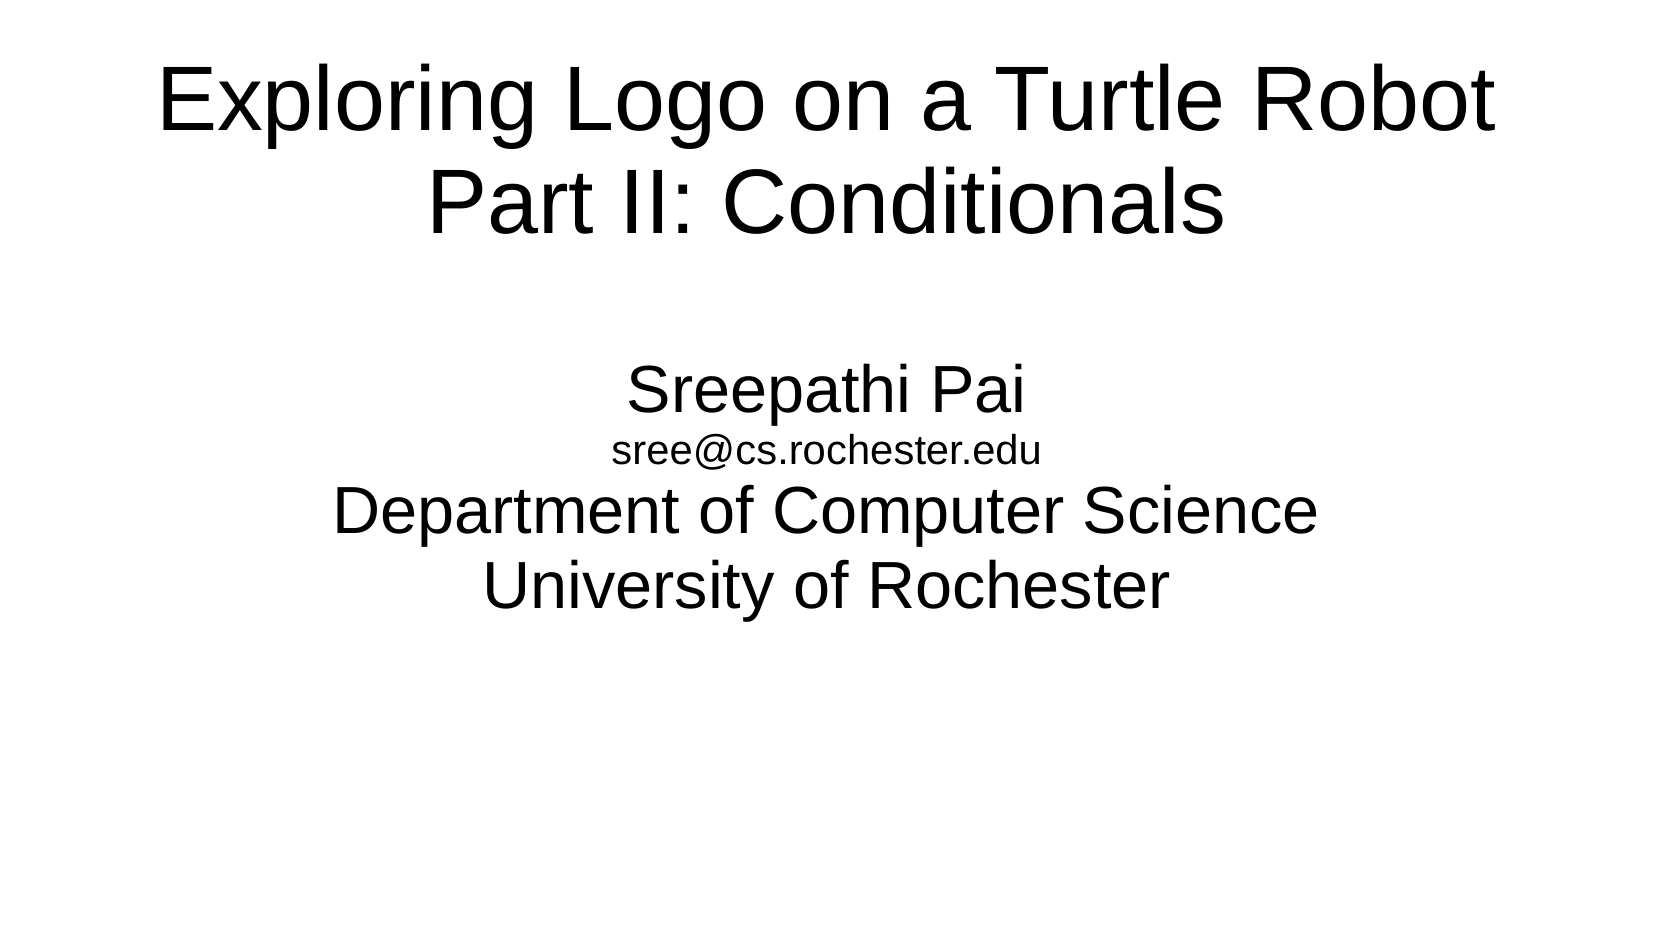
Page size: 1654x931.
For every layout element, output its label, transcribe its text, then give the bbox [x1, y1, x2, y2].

title Exploring Logo on a Turtle Robot Part II: Conditionals [82, 47, 1571, 217]
subtitle Sreepathi Pai sree@cs.rochester.edu Department of Computer Science University of Rochester [82, 217, 1571, 758]
